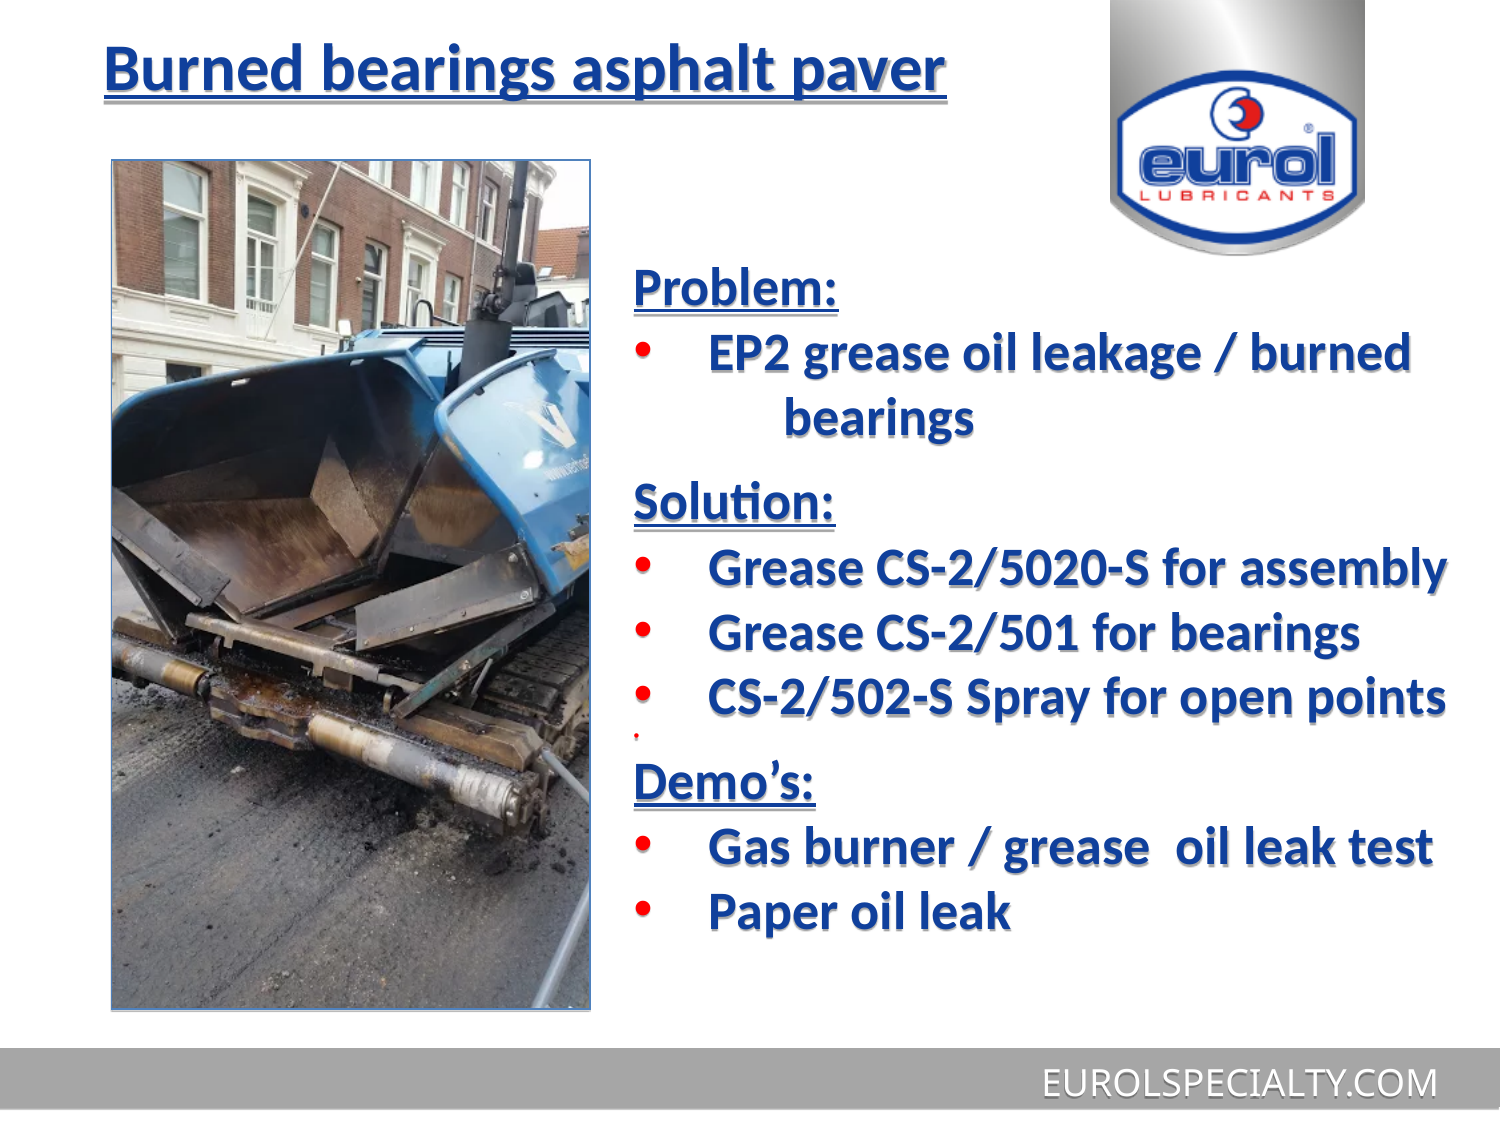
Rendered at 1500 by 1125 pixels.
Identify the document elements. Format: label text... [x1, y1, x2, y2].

text_box Burned bearings asphalt paver [89, 16, 1010, 112]
picture [112, 160, 590, 1009]
text_box Problem: EP2 grease oil leakage / burned bearings Solution: Grease CS-2/5020-S for assembly Grease CS-2/501 for bearings CS-2/502-S Spray for open points Demo’s: Gas burner / grease oil leak test Paper oil leak [618, 243, 1499, 956]
